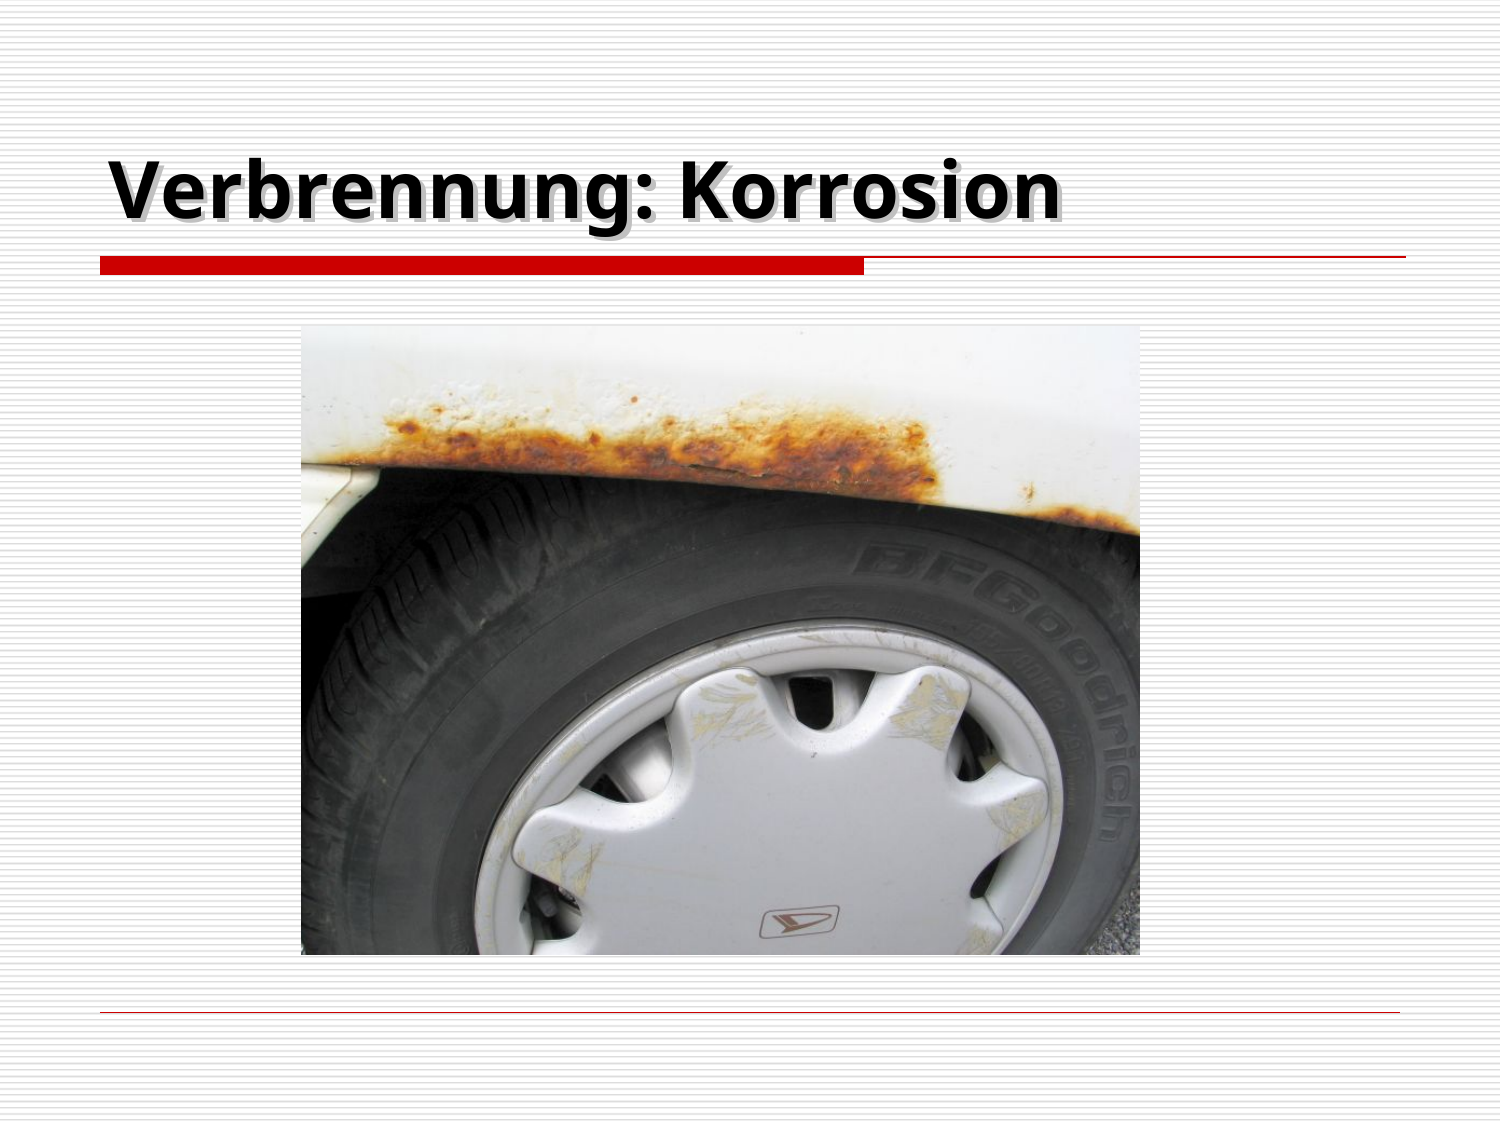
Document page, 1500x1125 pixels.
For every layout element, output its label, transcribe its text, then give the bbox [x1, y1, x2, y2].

picture [0, 0, 1500, 1125]
title Verbrennung: Korrosion [94, 49, 1407, 250]
